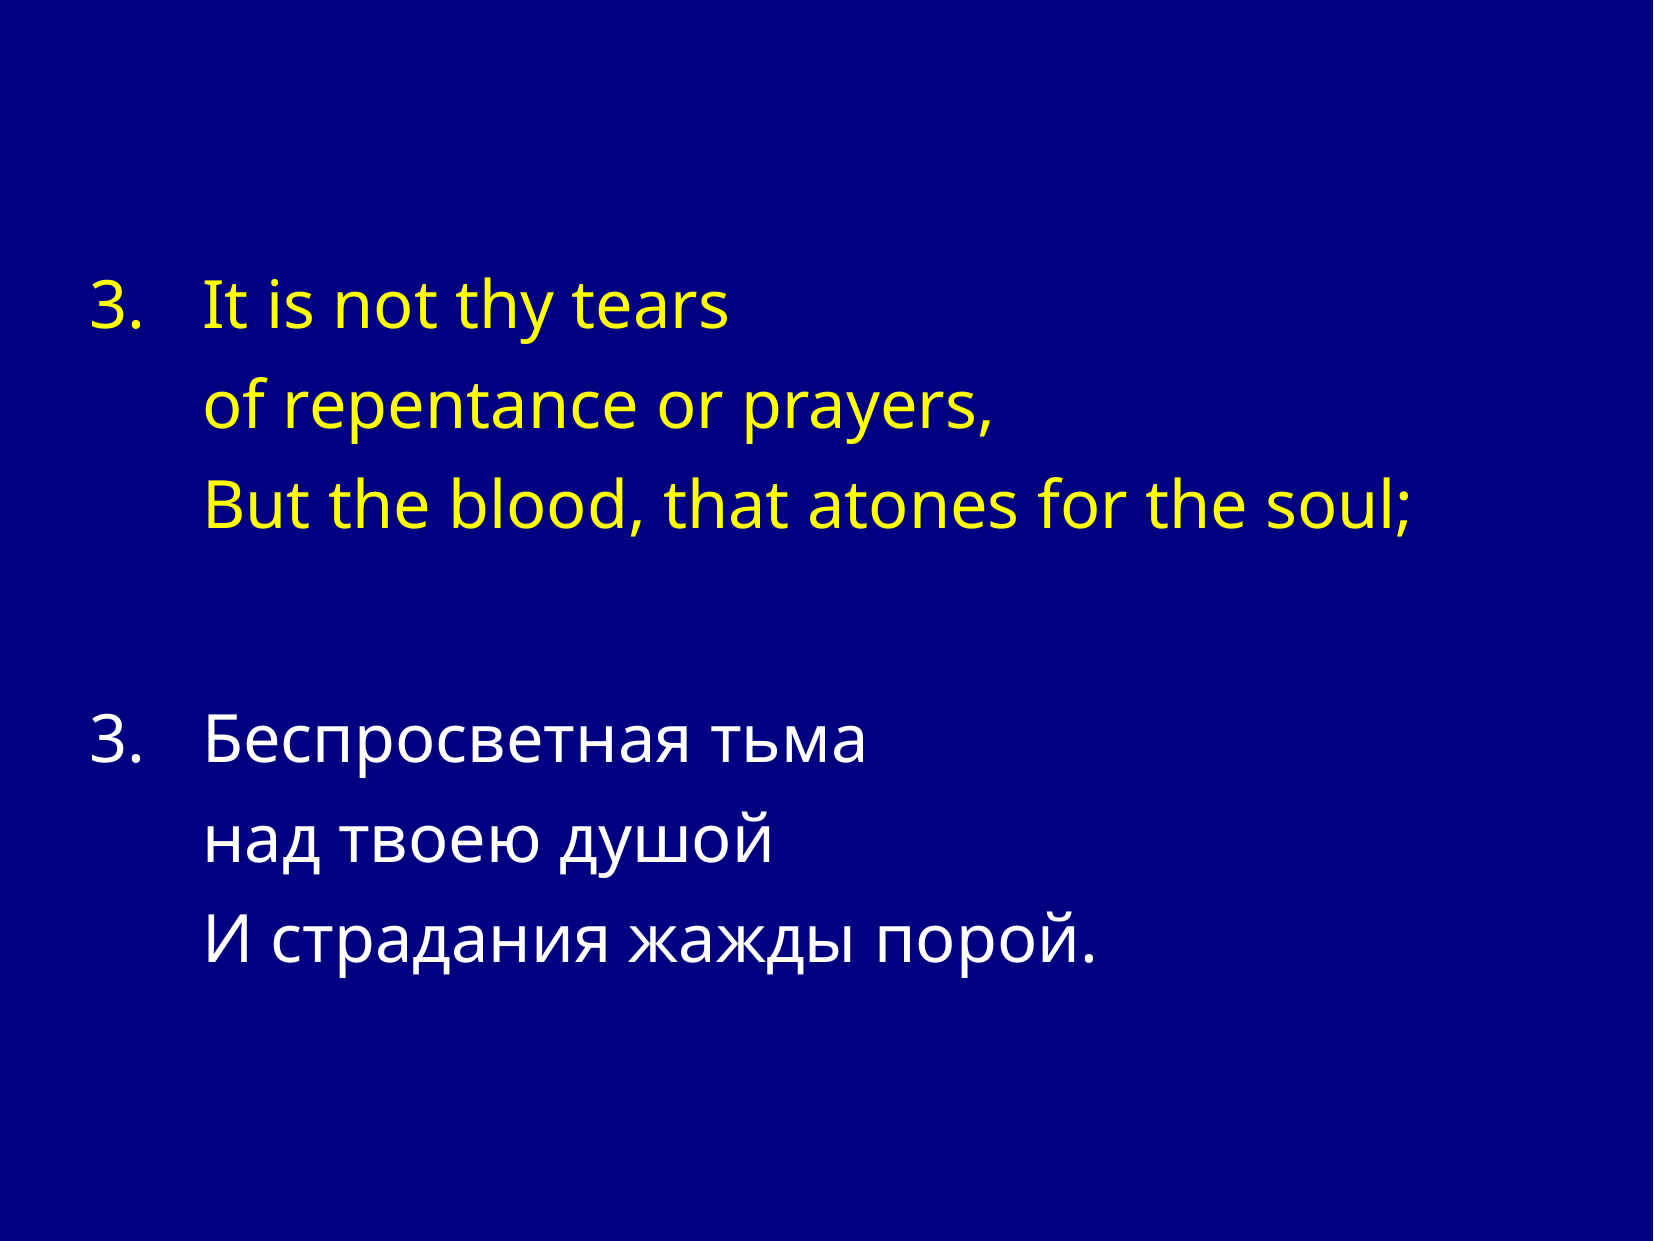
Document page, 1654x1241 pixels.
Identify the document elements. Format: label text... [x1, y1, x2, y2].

text_box 3. Беспросветная тьма над твоею душой И страдания жажды порой. [75, 675, 1576, 1163]
text_box 3. It is not thy tears of repentance or prayers, But the blood, that atones for the soul; [75, 150, 1576, 638]
